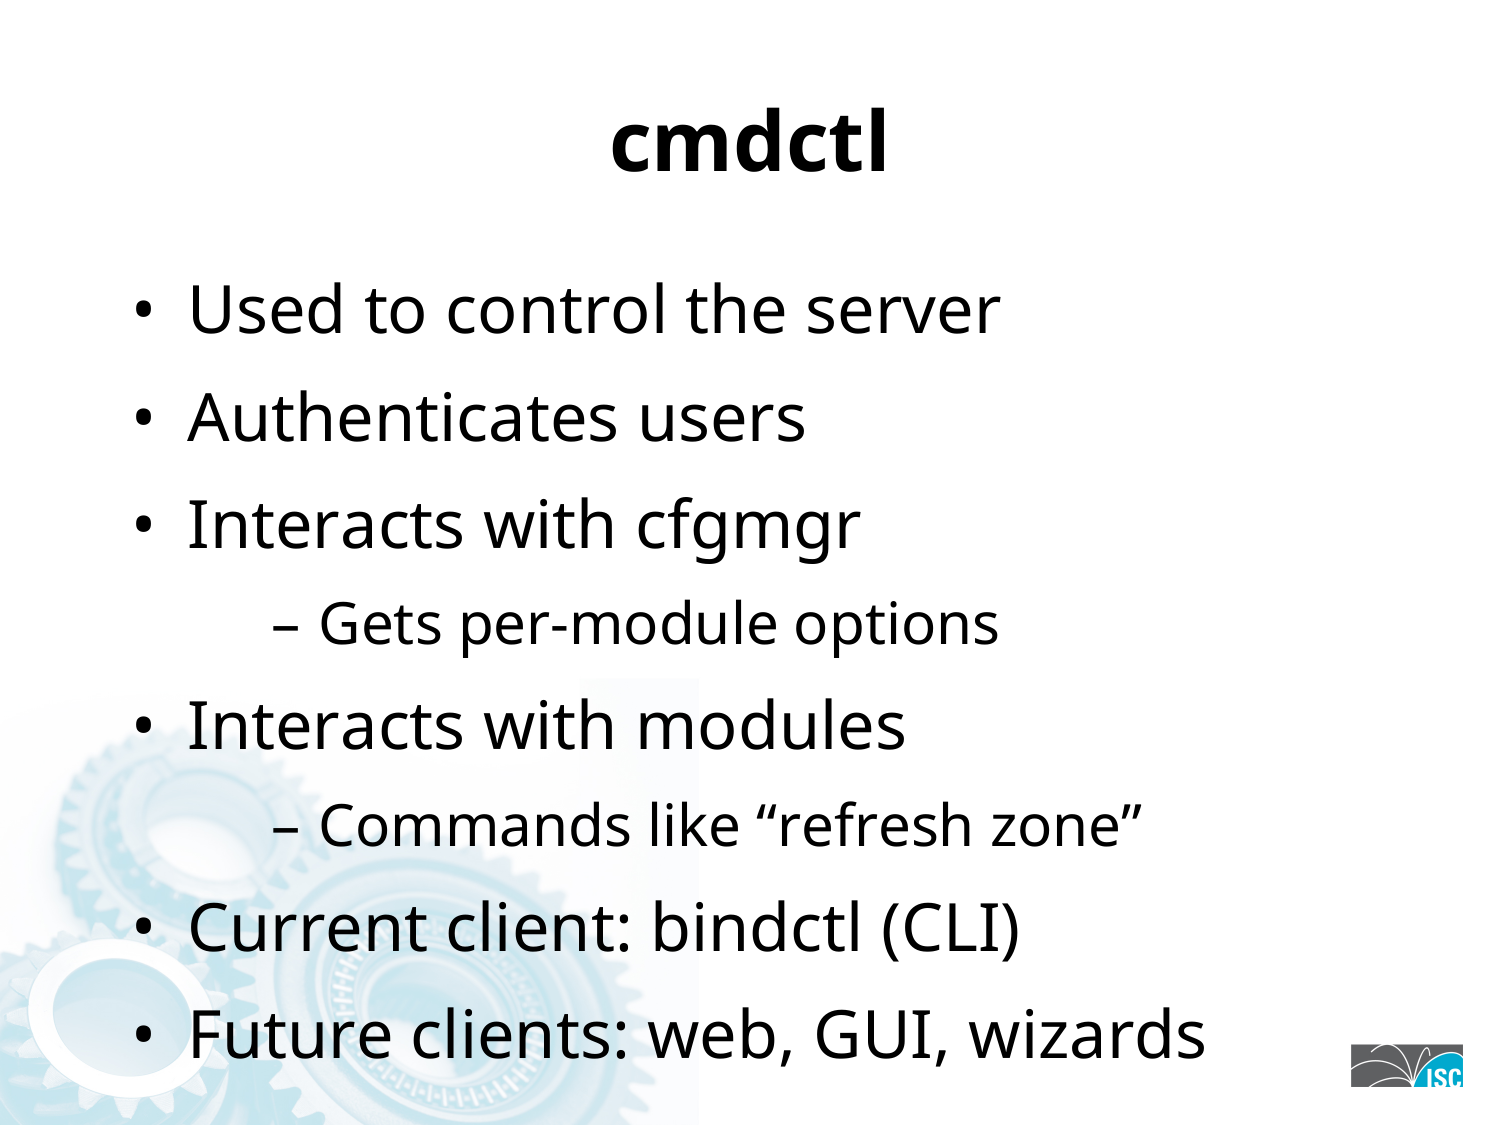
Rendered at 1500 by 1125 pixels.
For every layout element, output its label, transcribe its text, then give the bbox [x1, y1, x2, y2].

picture [0, 0, 1500, 1125]
title cmdctl [75, 38, 1426, 240]
list Used to control the server Authenticates users Interacts with cfgmgr Gets per-module options Interacts with modules Commands like “refresh zone” Current client: bindctl (CLI) Future clients: web, GUI, wizards [75, 262, 1426, 991]
